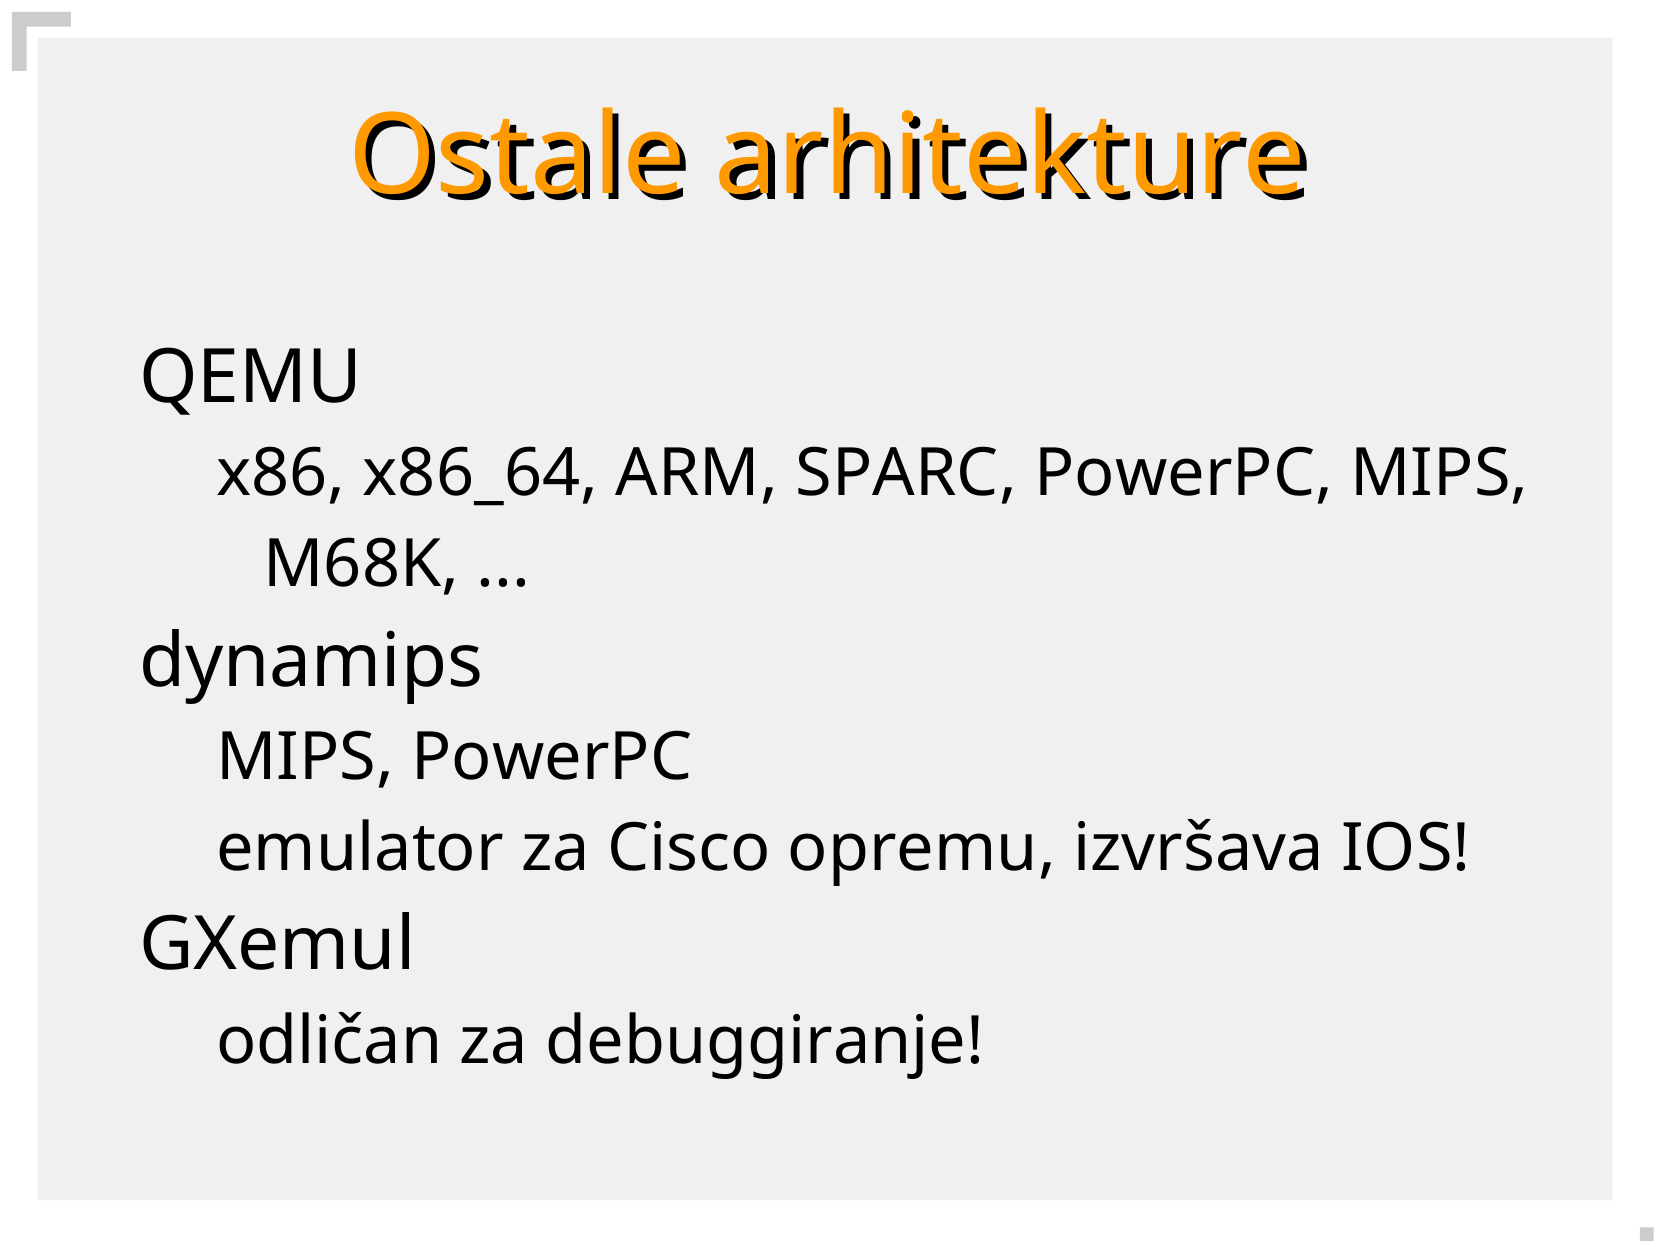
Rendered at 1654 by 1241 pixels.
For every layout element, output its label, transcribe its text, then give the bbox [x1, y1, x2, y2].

list QEMU x86, x86_64, ARM, SPARC, PowerPC, MIPS, M68K, ... dynamips MIPS, PowerPC emulator za Cisco opremu, izvršava IOS! GXemul odličan za debuggiranje! [121, 322, 1561, 1132]
title Ostale arhitekture [121, 46, 1534, 254]
